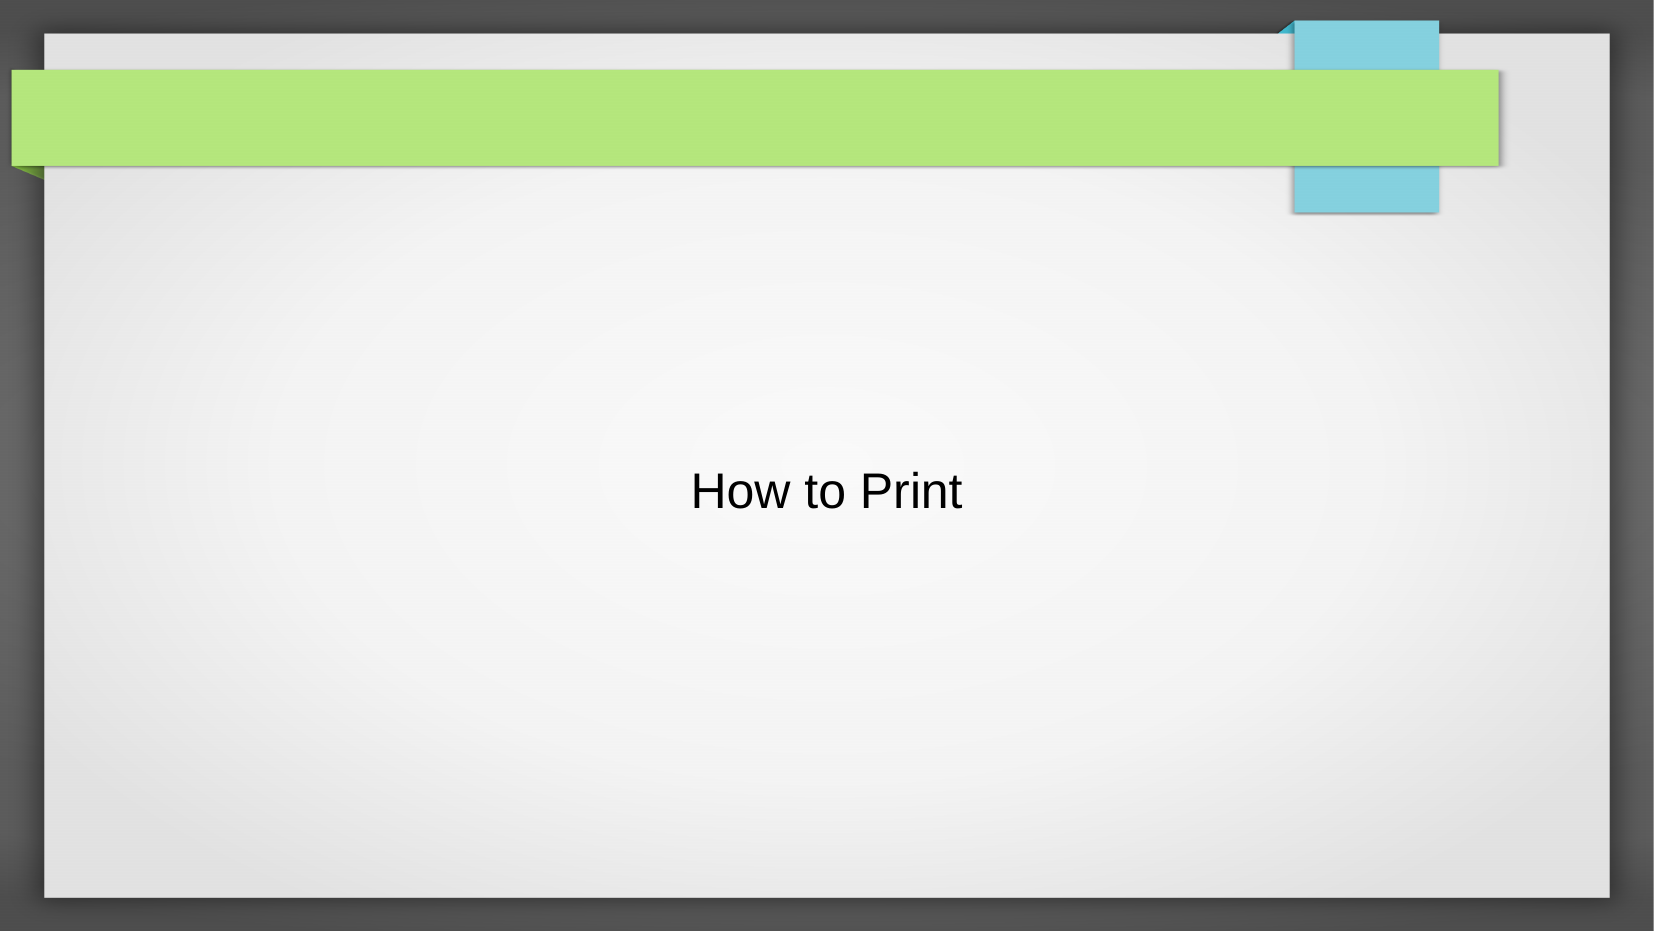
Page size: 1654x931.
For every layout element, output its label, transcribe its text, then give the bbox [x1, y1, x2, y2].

picture [0, 0, 1654, 931]
subtitle How to Print [82, 221, 1571, 761]
